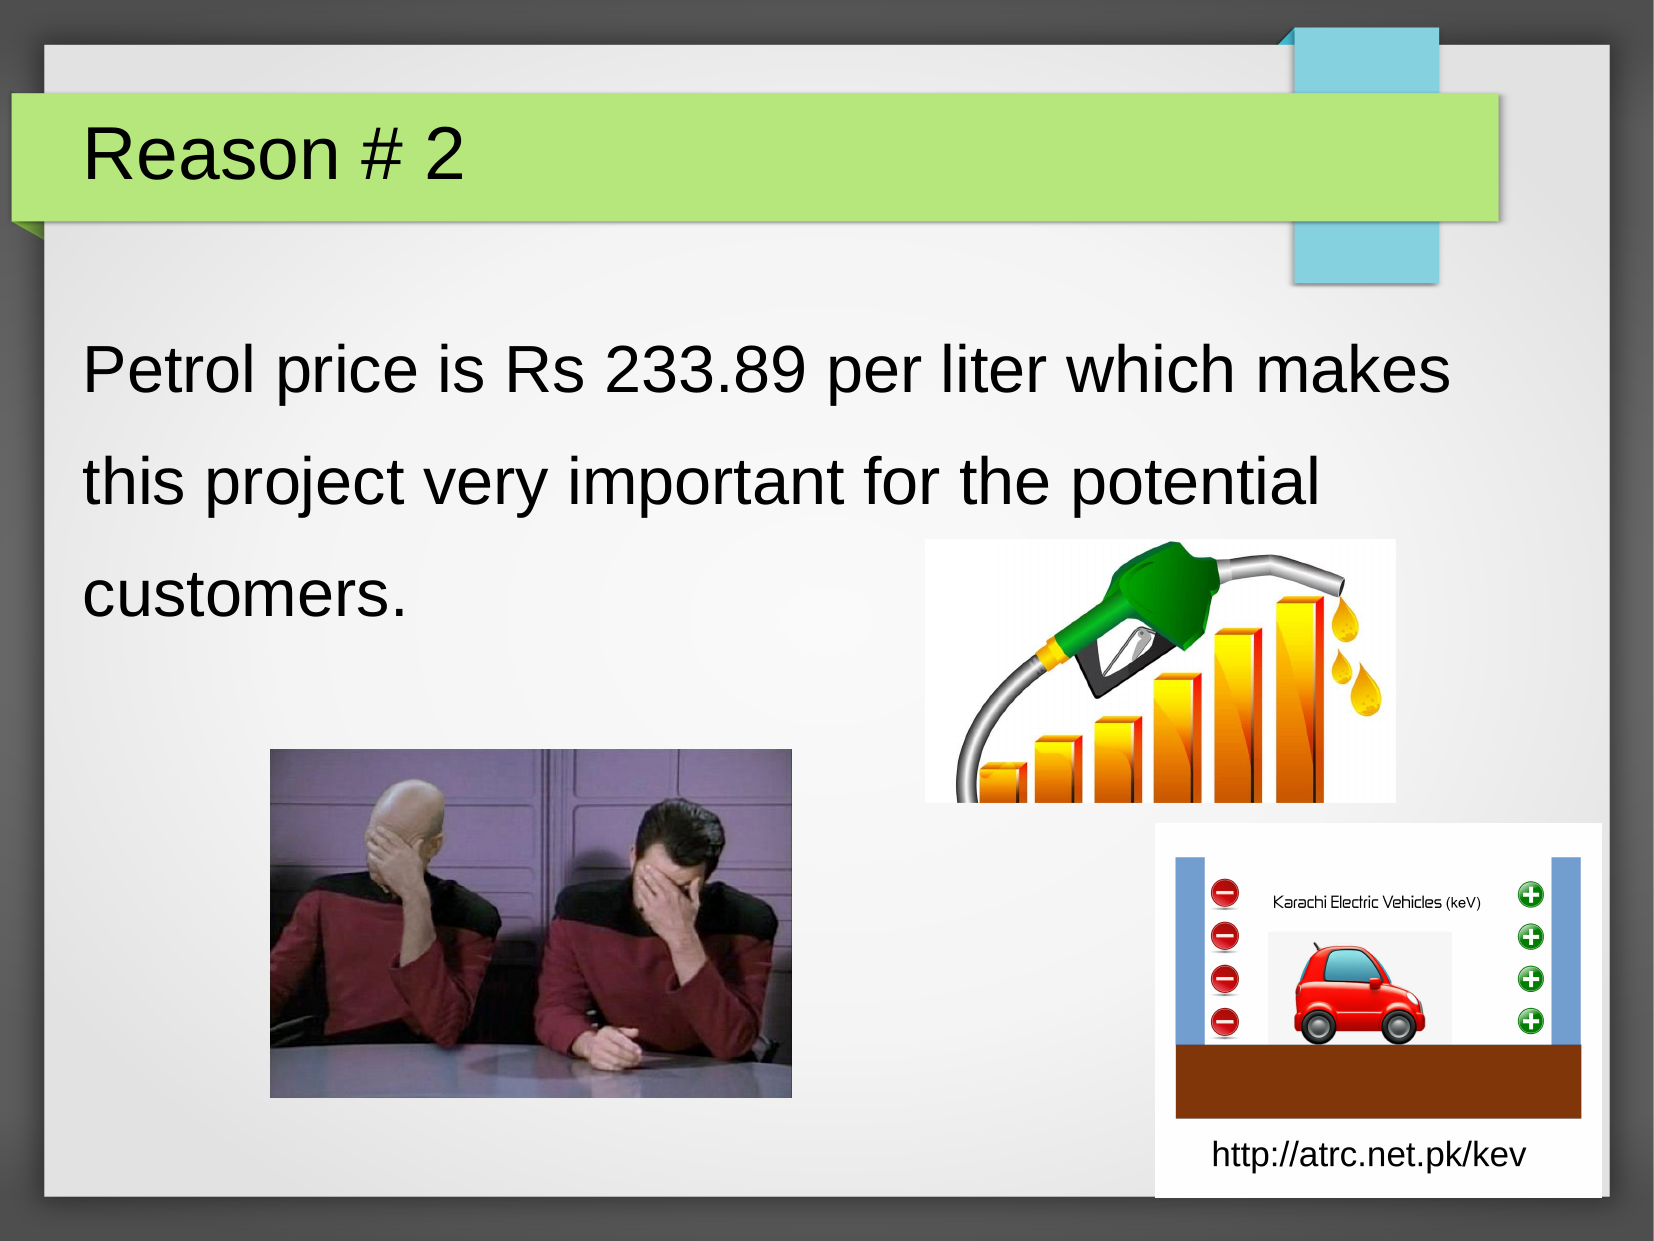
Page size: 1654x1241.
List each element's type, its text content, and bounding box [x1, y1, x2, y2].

title Reason # 2 [82, 94, 1264, 213]
picture [0, 0, 1654, 1241]
subtitle Petrol price is Rs 233.89 per liter which makes this project very important for the potential customers. [82, 294, 1571, 781]
